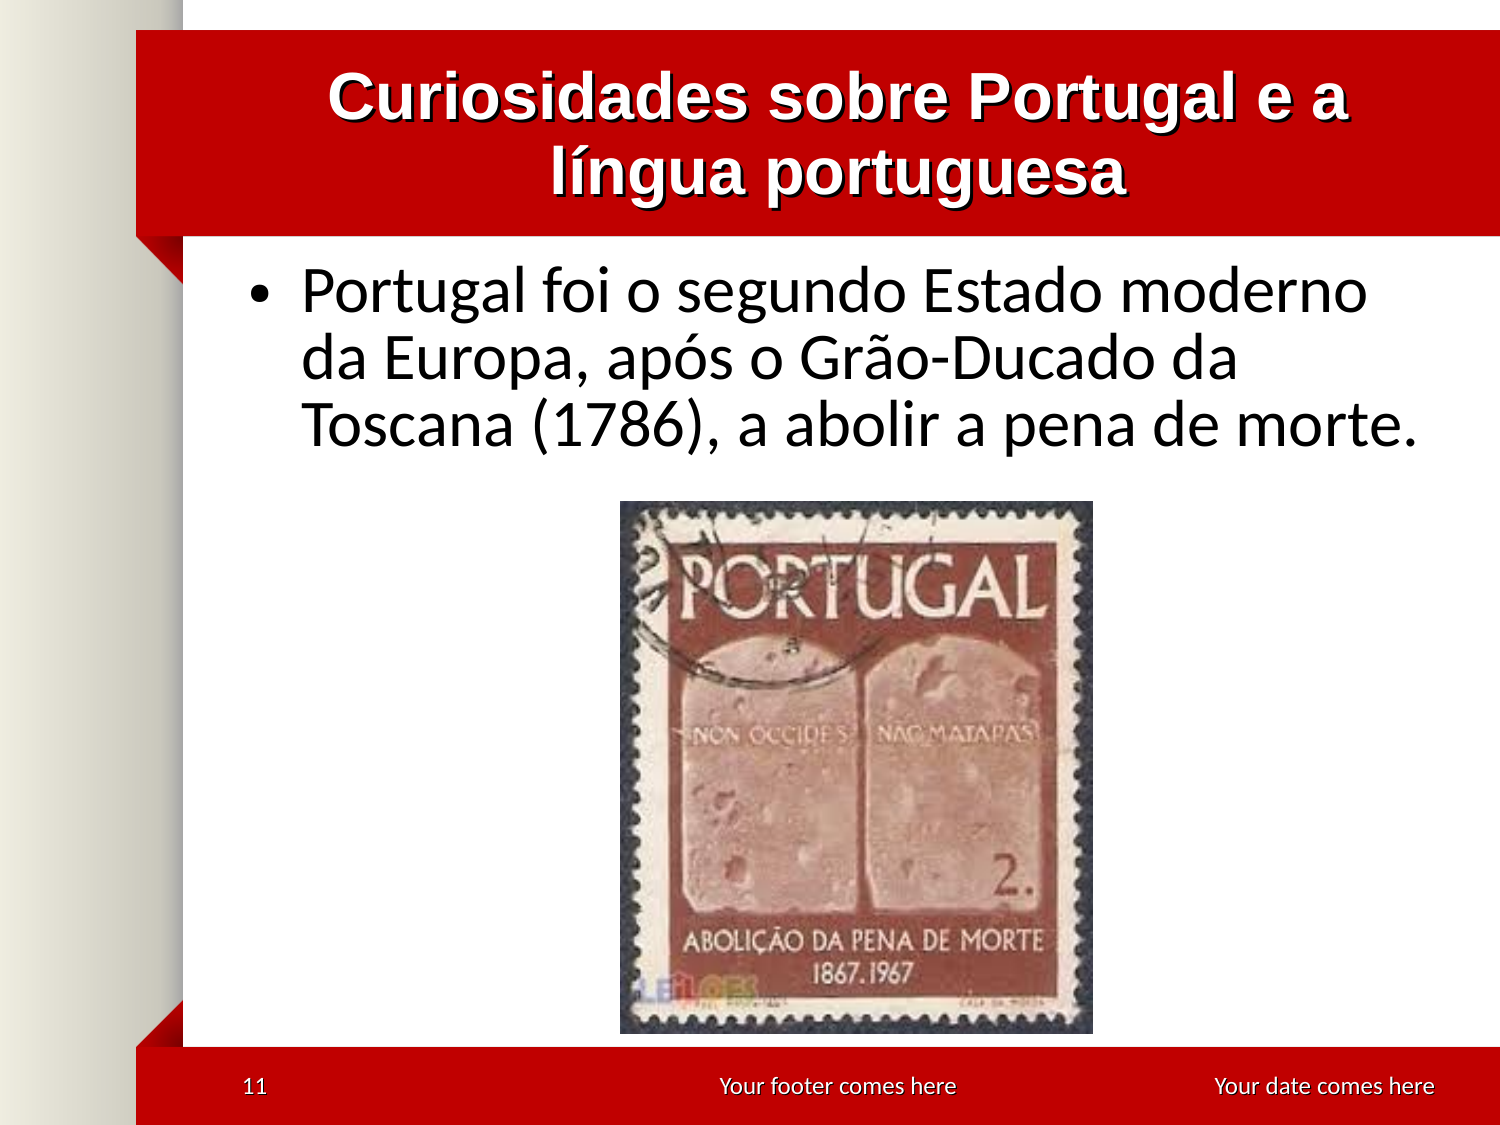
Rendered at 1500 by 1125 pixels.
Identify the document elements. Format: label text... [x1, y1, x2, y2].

list Portugal foi o segundo Estado moderno da Europa, após o Grão-Ducado da Toscana (1786), a abolir a pena de morte. [230, 262, 1447, 617]
title Curiosidades sobre Portugal e a língua portuguesa [230, 54, 1447, 214]
picture [0, 0, 1500, 1125]
